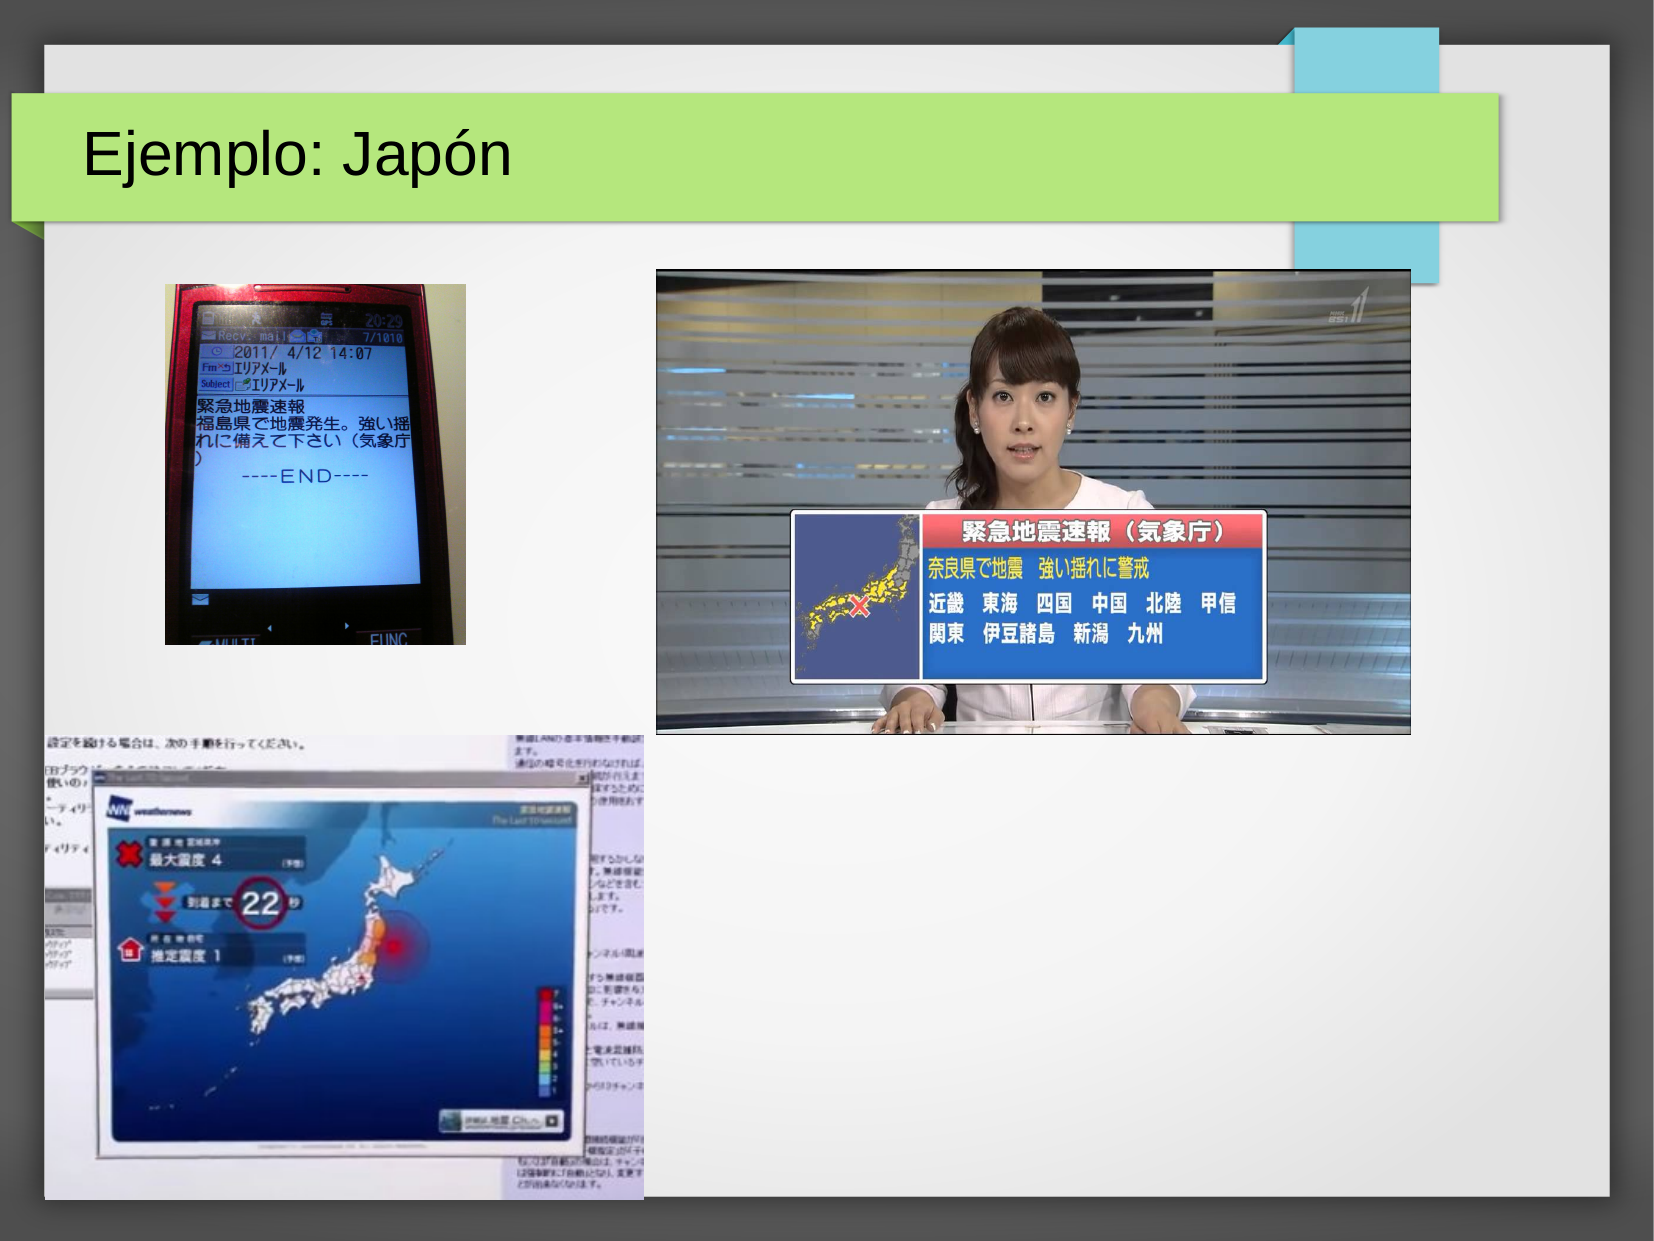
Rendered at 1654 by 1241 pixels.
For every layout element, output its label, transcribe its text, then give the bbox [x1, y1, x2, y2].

picture [0, 0, 1654, 1241]
title Ejemplo: Japón [82, 94, 1264, 213]
